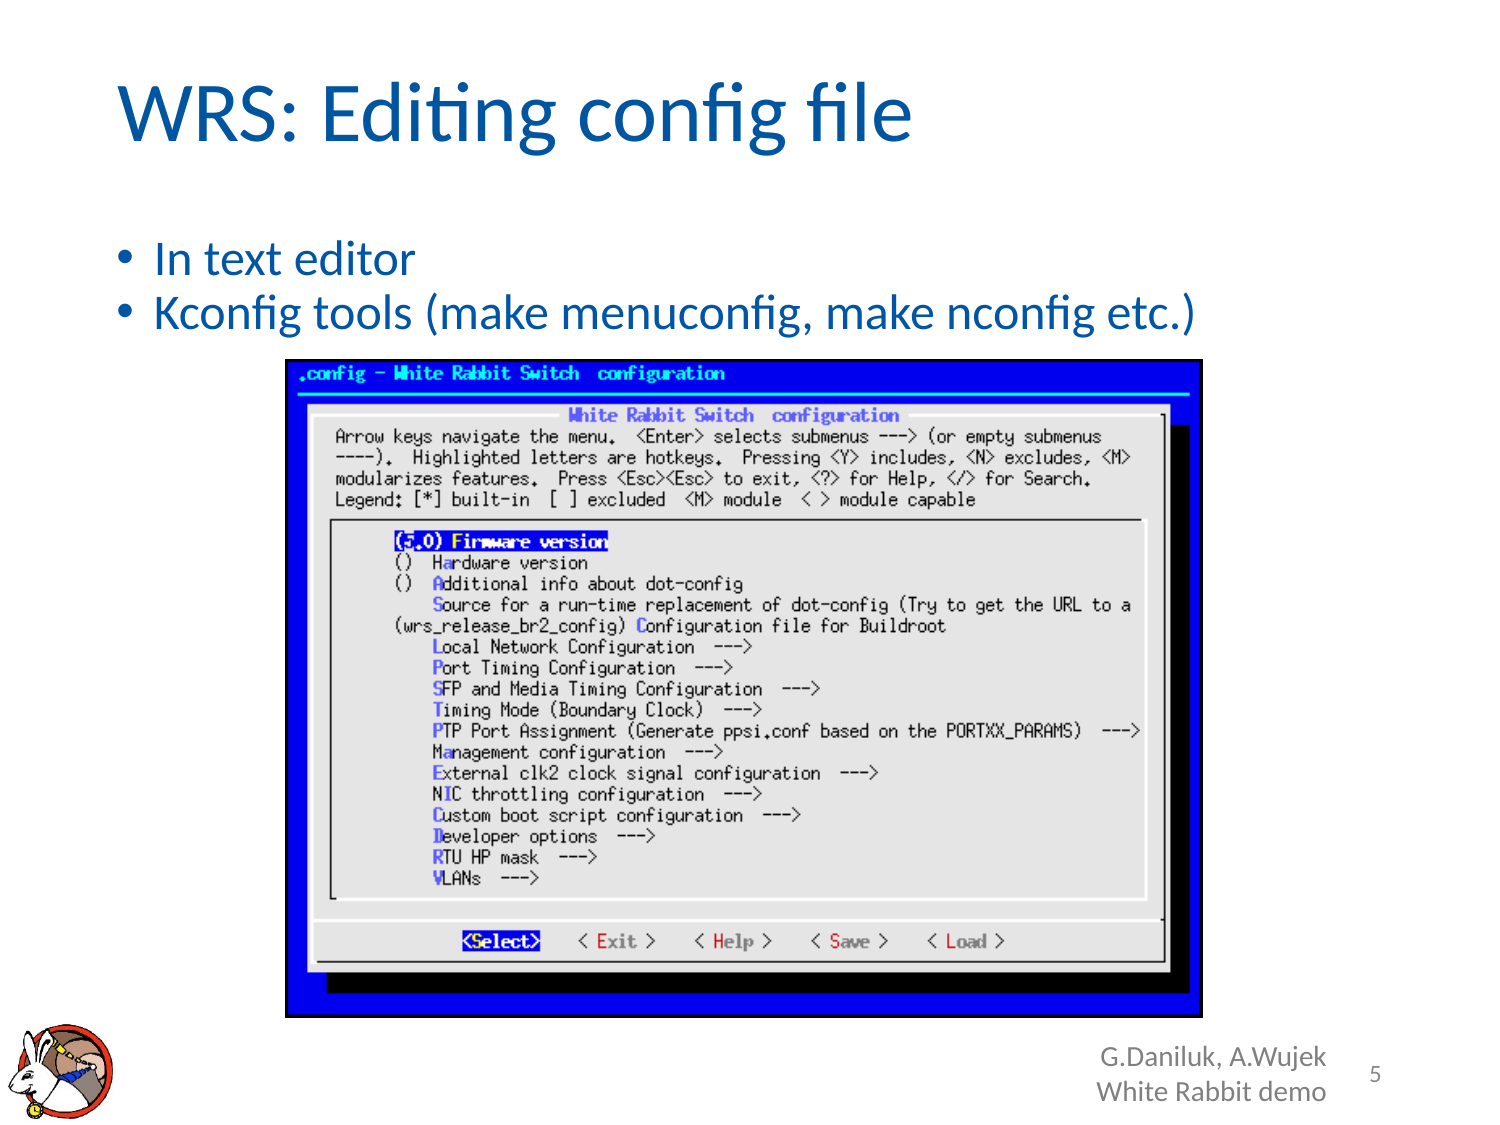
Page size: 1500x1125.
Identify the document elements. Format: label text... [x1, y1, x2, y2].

picture [7, 1024, 113, 1121]
text_box WRS: Editing config file [103, 59, 1397, 169]
text_box In text editor Kconfig tools (make menuconfig, make nconfig etc.) [101, 224, 1396, 721]
picture [285, 359, 1203, 1018]
